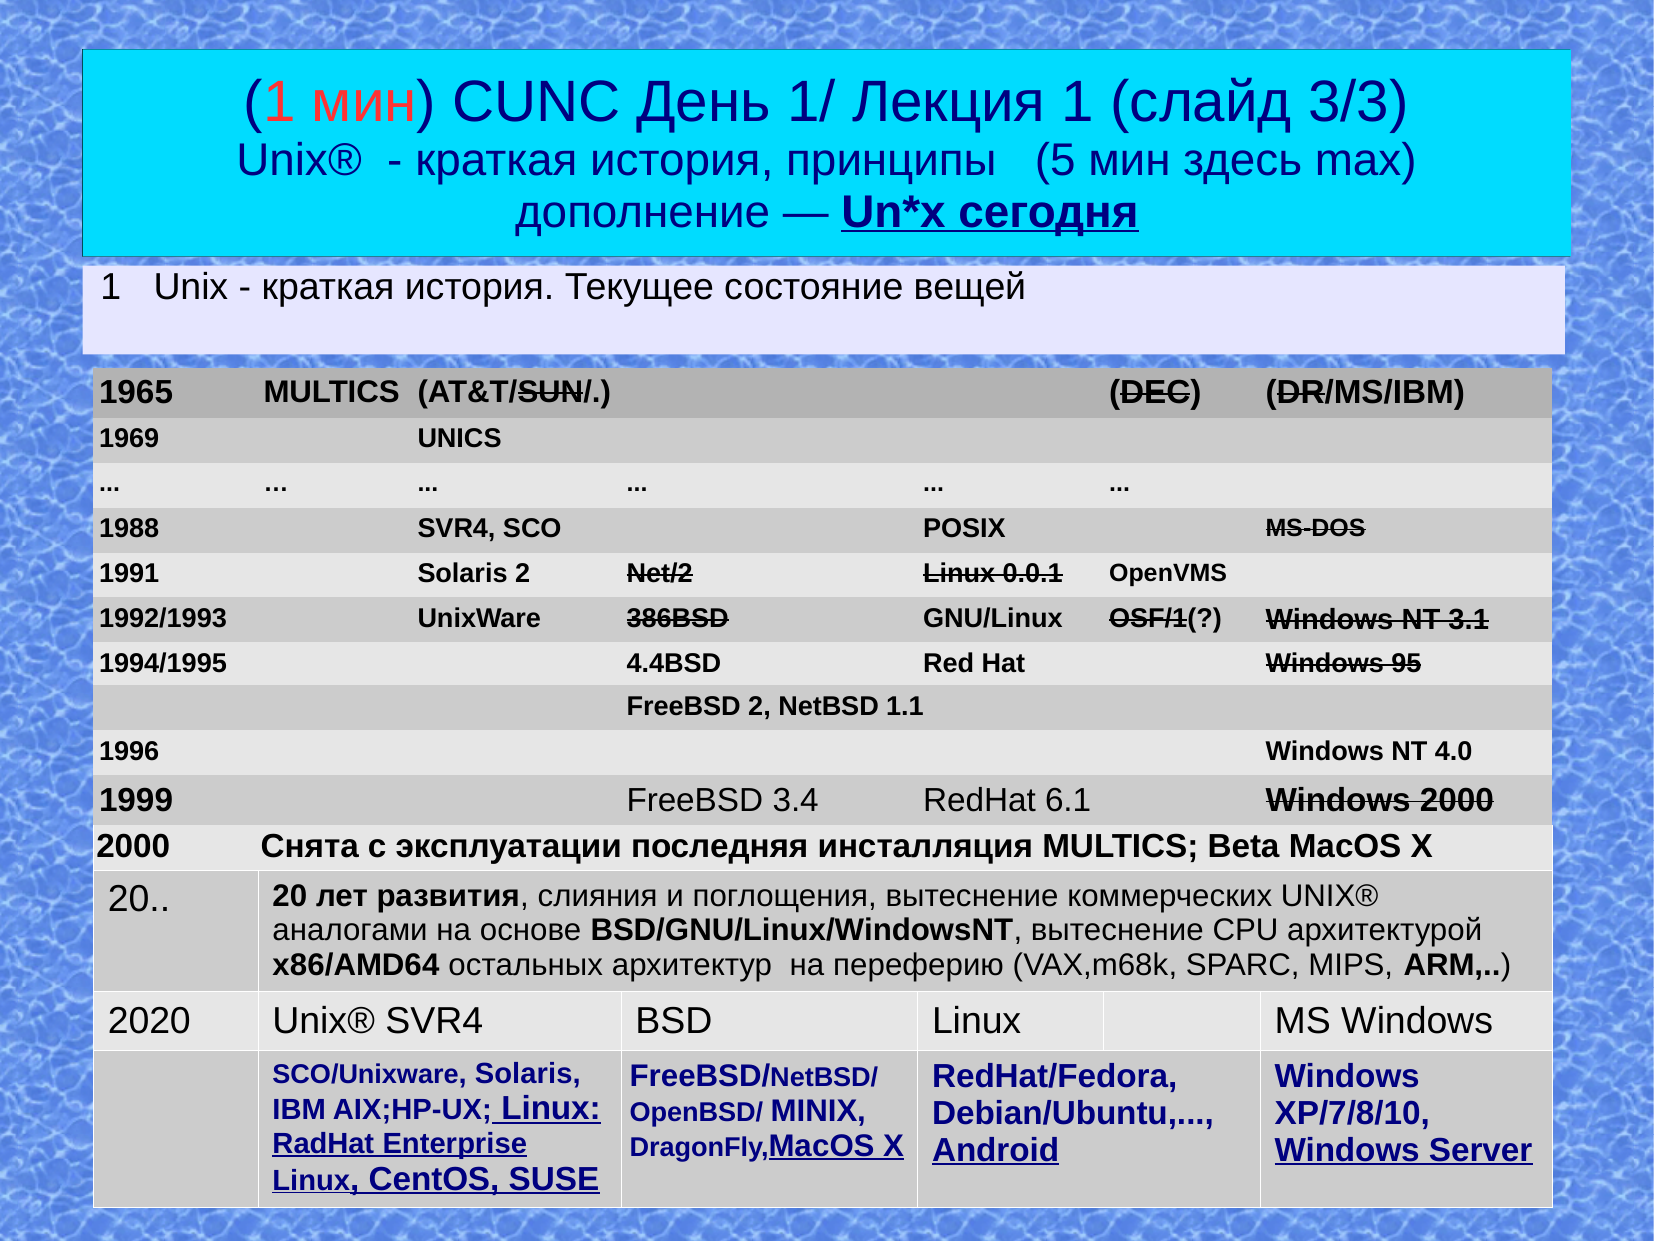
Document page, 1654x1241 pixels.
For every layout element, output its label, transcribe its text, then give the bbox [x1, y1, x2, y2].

table_cell [1103, 685, 1260, 730]
table_cell UnixWare [412, 597, 621, 642]
table_cell FreeBSD 3.4 [621, 775, 917, 825]
table_cell Linux 0.0.1 [917, 553, 1103, 597]
table_cell MS-DOS [1260, 508, 1552, 553]
table_cell Windows NT 4.0 [1260, 730, 1552, 775]
table_cell [412, 775, 621, 825]
table_cell [1103, 730, 1260, 775]
table_cell UNICS [412, 418, 621, 463]
table_cell [412, 685, 621, 730]
table_cell ... [93, 463, 258, 508]
table_cell OSF/1(?) [1103, 597, 1260, 642]
table_cell BSD [622, 992, 917, 1050]
table_cell [412, 642, 621, 685]
table_header MULTICS [258, 368, 412, 418]
table_cell [1103, 418, 1260, 463]
table_cell MS Windows [1261, 992, 1552, 1050]
table_cell Windows 95 [1260, 642, 1552, 685]
table_cell 2000 [94, 825, 258, 870]
table_cell [1103, 642, 1260, 685]
table_cell ... [412, 463, 621, 508]
table_header (DR/MS/IBM) [1260, 368, 1552, 418]
table_cell Windows XP/7/8/10, Windows Server [1261, 1051, 1552, 1207]
table_cell 1999 [93, 775, 258, 825]
table_cell Снята с эксплуатации последняя инсталляция MULTICS; Beta MacOS X [258, 825, 1552, 870]
table_cell [258, 508, 412, 553]
table_cell [917, 418, 1103, 463]
table_cell [1260, 553, 1552, 597]
table_cell Red Hat [917, 642, 1103, 685]
table_cell 1994/1995 [93, 642, 258, 685]
table_cell [1103, 508, 1260, 553]
table_cell [917, 730, 1103, 775]
table_header [621, 368, 917, 418]
table_cell FreeBSD 2, NetBSD 1.1 [621, 685, 1103, 730]
table_cell 1969 [93, 418, 258, 463]
table_cell Net/2 [621, 553, 917, 597]
table_cell 1991 [93, 553, 258, 597]
table_cell [621, 418, 917, 463]
table_cell [258, 418, 412, 463]
table_header (DEC) [1103, 368, 1260, 418]
table_cell POSIX [917, 508, 1103, 553]
table_cell [1260, 418, 1552, 463]
table_cell 20.. [94, 871, 258, 991]
table_cell GNU/Linux [917, 597, 1103, 642]
table_cell ... [1103, 463, 1552, 508]
table_cell 1992/1993 [93, 597, 258, 642]
table_cell [1260, 685, 1552, 730]
table_cell [258, 642, 412, 685]
table_cell Windows NT 3.1 [1260, 597, 1552, 642]
table_cell RedHat/Fedora, Debian/Ubuntu,..., Android [918, 1051, 1260, 1207]
list Unix - краткая история. Текущее состояние вещей [82, 265, 1565, 355]
table_cell [94, 1051, 258, 1207]
table_cell FreeBSD/NetBSD/ OpenBSD/ MINIX, DragonFly,MacOS X [622, 1051, 917, 1207]
table_cell [621, 508, 917, 553]
table_header 1965 [93, 368, 258, 418]
table_header (AT&T/SUN/.) [412, 368, 621, 418]
table_cell Windows 2000 [1260, 775, 1552, 825]
table_cell 2020 [94, 992, 258, 1050]
table_cell [258, 597, 412, 642]
table_cell [621, 730, 917, 775]
table_cell [258, 685, 412, 730]
table_cell ... [621, 463, 917, 508]
table_cell [1104, 992, 1260, 1050]
table_cell [412, 730, 621, 775]
table_cell 386BSD [621, 597, 917, 642]
table_cell OpenVMS [1103, 553, 1260, 597]
table_header [917, 368, 1103, 418]
title (1 мин) CUNC День 1/ Лекция 1 (слайд 3/3) Unix® - краткая история, принципы (5 мин здесь max) дополнение — Un*x сегодня [82, 49, 1571, 257]
table_cell 1988 [93, 508, 258, 553]
table_cell … [258, 463, 412, 508]
table_cell SCO/Unixware, Solaris, IBM AIX;HP-UX; Linux: RadHat Enterprise Linux, CentOS, SUSE [259, 1051, 621, 1207]
table_cell Unix® SVR4 [259, 992, 621, 1050]
table_cell ... [917, 463, 1103, 508]
table_cell RedHat 6.1 [917, 775, 1103, 825]
picture [0, 0, 1654, 1241]
table_cell [258, 553, 412, 597]
table_cell [1103, 775, 1260, 825]
table_cell [258, 775, 412, 825]
table_cell 1996 [93, 730, 258, 775]
table_cell SVR4, SCO [412, 508, 621, 553]
table_cell [93, 685, 258, 730]
table_cell 4.4BSD [621, 642, 917, 685]
table_cell 20 лет развития, слияния и поглощения, вытеснение коммерческих UNIX® аналогами на основе BSD/GNU/Linux/WindowsNT, вытеснение CPU архитектурой x86/AMD64 остальных архитектур на переферию (VAX,m68k, SPARC, MIPS, ARM,..) [259, 871, 1552, 991]
table_cell [258, 730, 412, 775]
table_cell Solaris 2 [412, 553, 621, 597]
table_cell Linux [918, 992, 1103, 1050]
